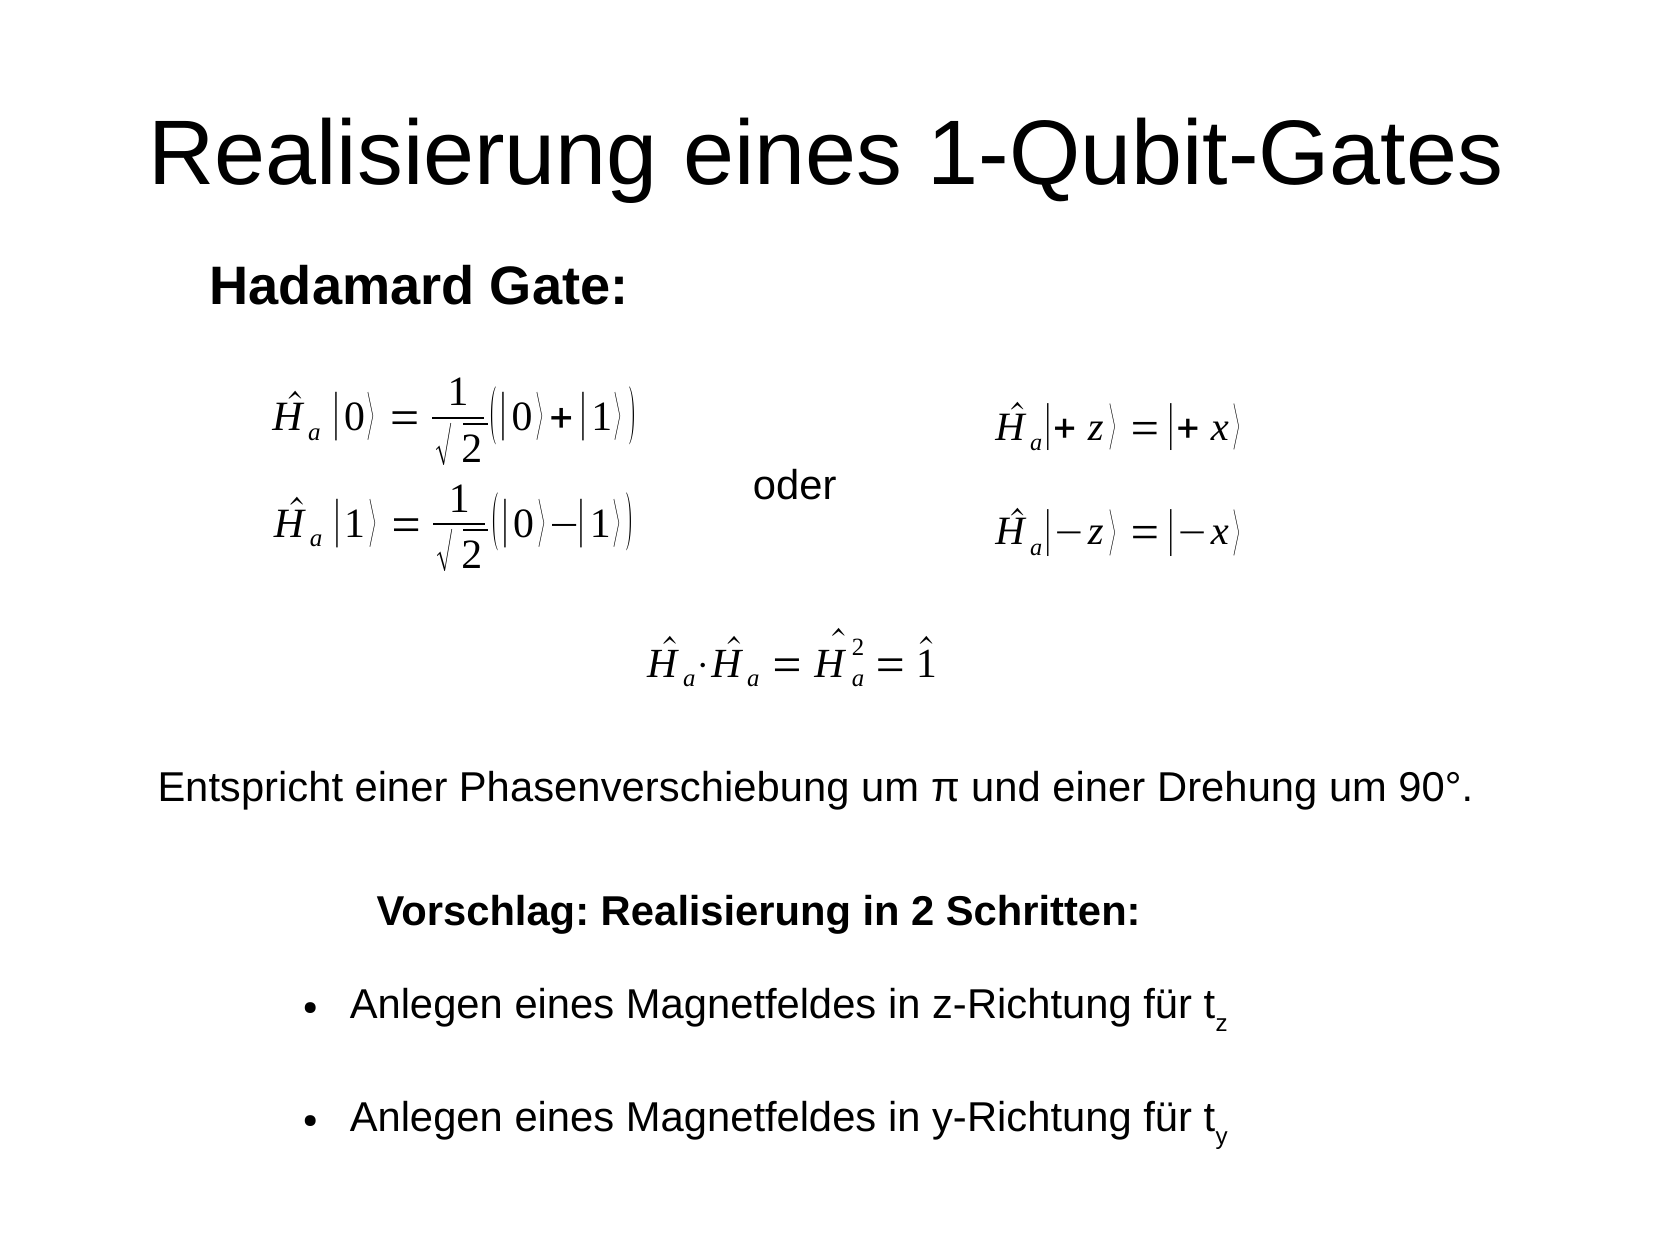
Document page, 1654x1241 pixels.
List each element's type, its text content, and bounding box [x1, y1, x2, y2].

chart [637, 625, 943, 693]
title Realisierung eines 1-Qubit-Gates [82, 49, 1571, 257]
text_box Vorschlag: Realisierung in 2 Schritten: Anlegen eines Magnetfeldes in z-Richtung für tz Anlegen eines Magnetfeldes in y-Richtung für ty [288, 880, 1241, 1159]
text_box Entspricht einer Phasenverschiebung um π und einer Drehung um 90°. [142, 755, 1488, 818]
chart [986, 400, 1250, 562]
text_box oder [738, 454, 852, 517]
chart [262, 368, 646, 579]
text_box Hadamard Gate: [159, 248, 684, 325]
